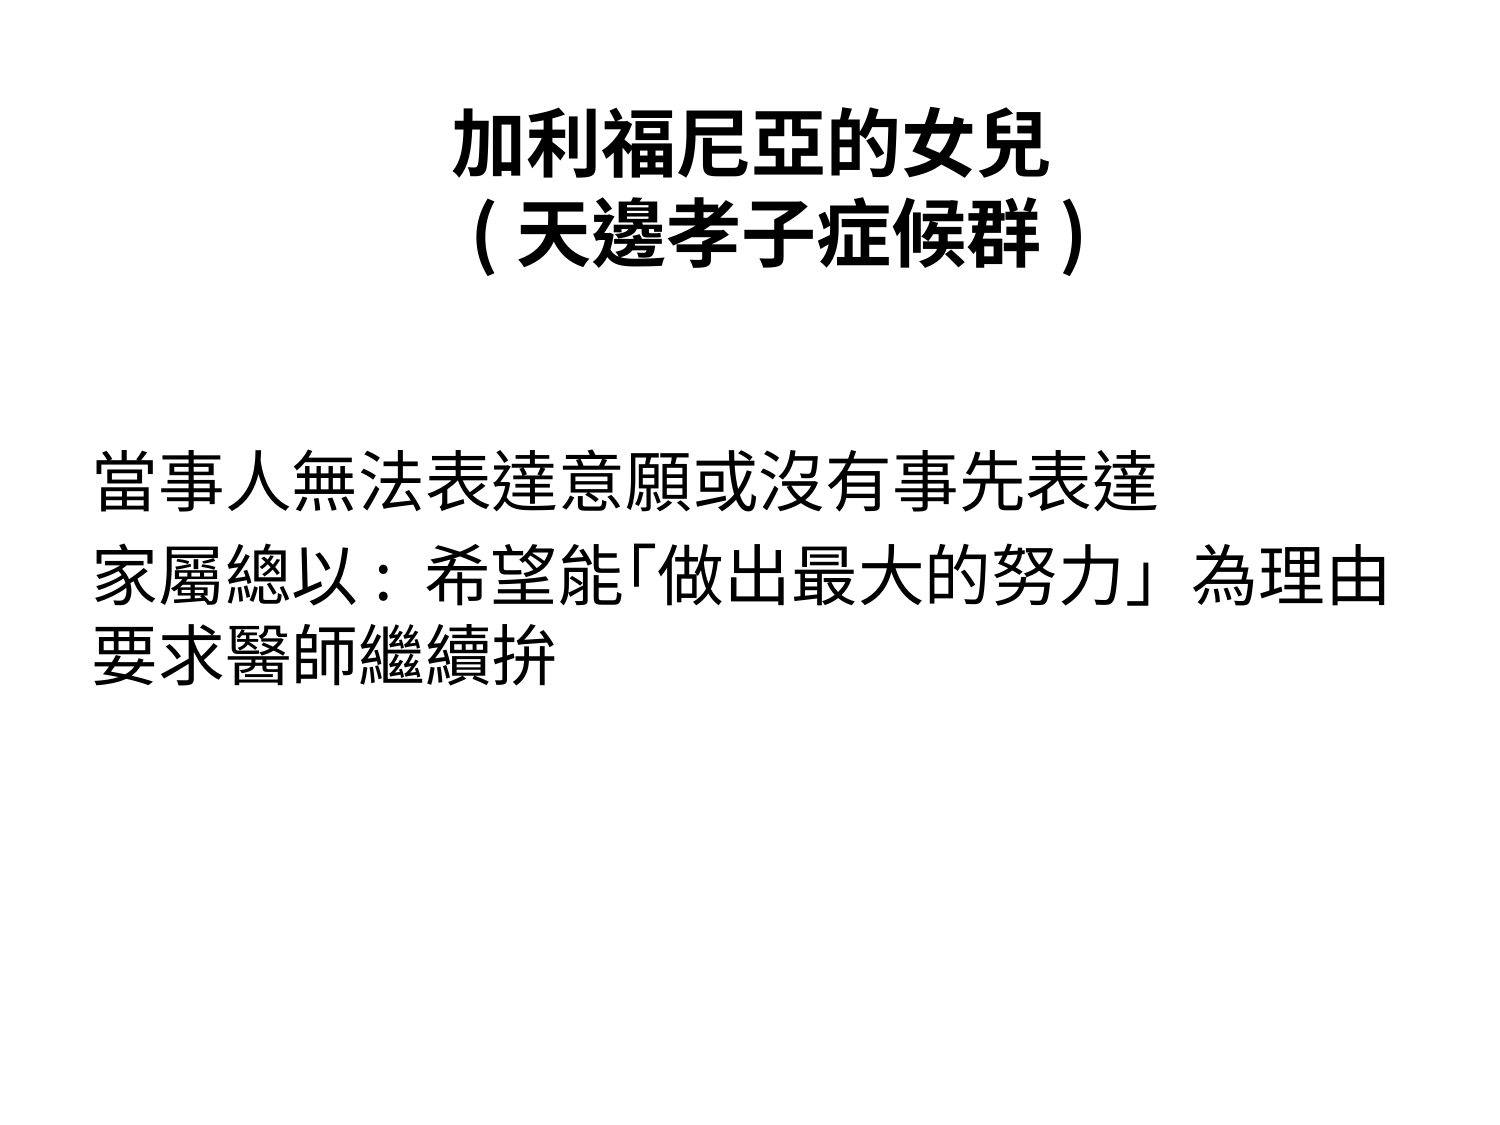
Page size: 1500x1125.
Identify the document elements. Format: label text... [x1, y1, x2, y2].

title 加利福尼亞的女兒 (天邊孝子症候群) [76, 137, 1427, 325]
list 當事人無法表達意願或沒有事先表達 家屬總以: 希望能｢做出最大的努力」為理由要求醫師繼續拚 [76, 432, 1427, 1125]
